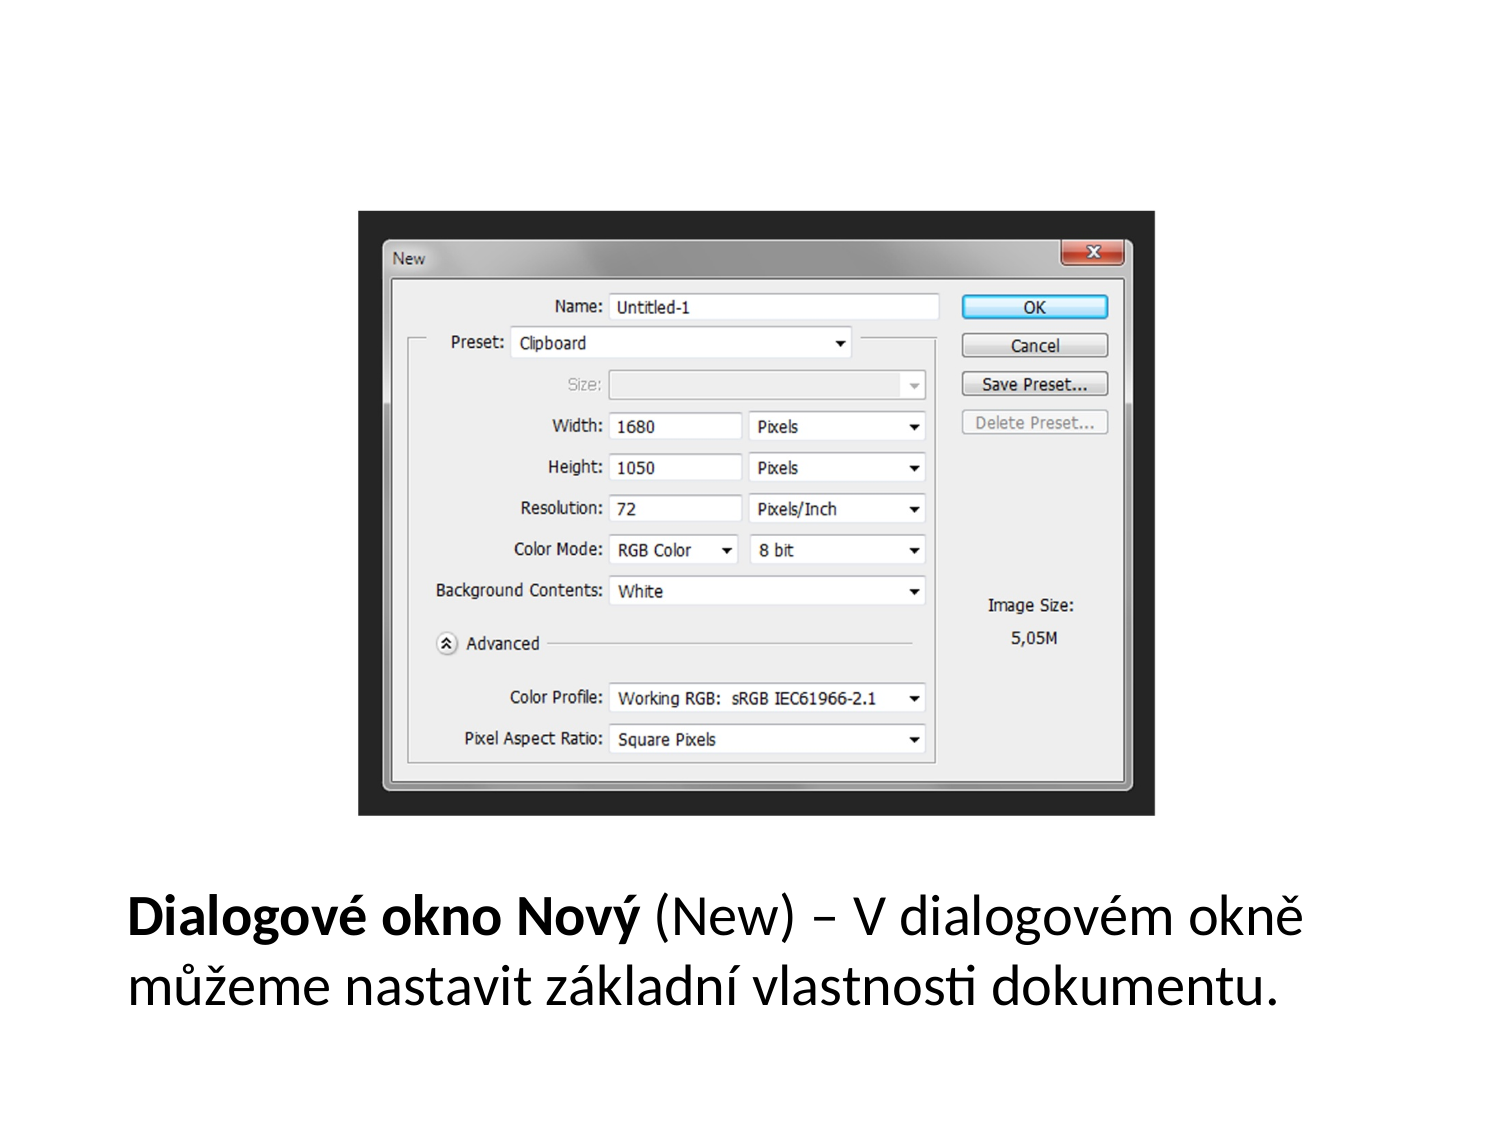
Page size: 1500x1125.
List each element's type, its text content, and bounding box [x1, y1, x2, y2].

text_box Dialogové okno Nový (New) – V dialogovém okně můžeme nastavit základní vlastnosti dokumentu. [112, 869, 1377, 1025]
picture [229, 154, 1274, 869]
